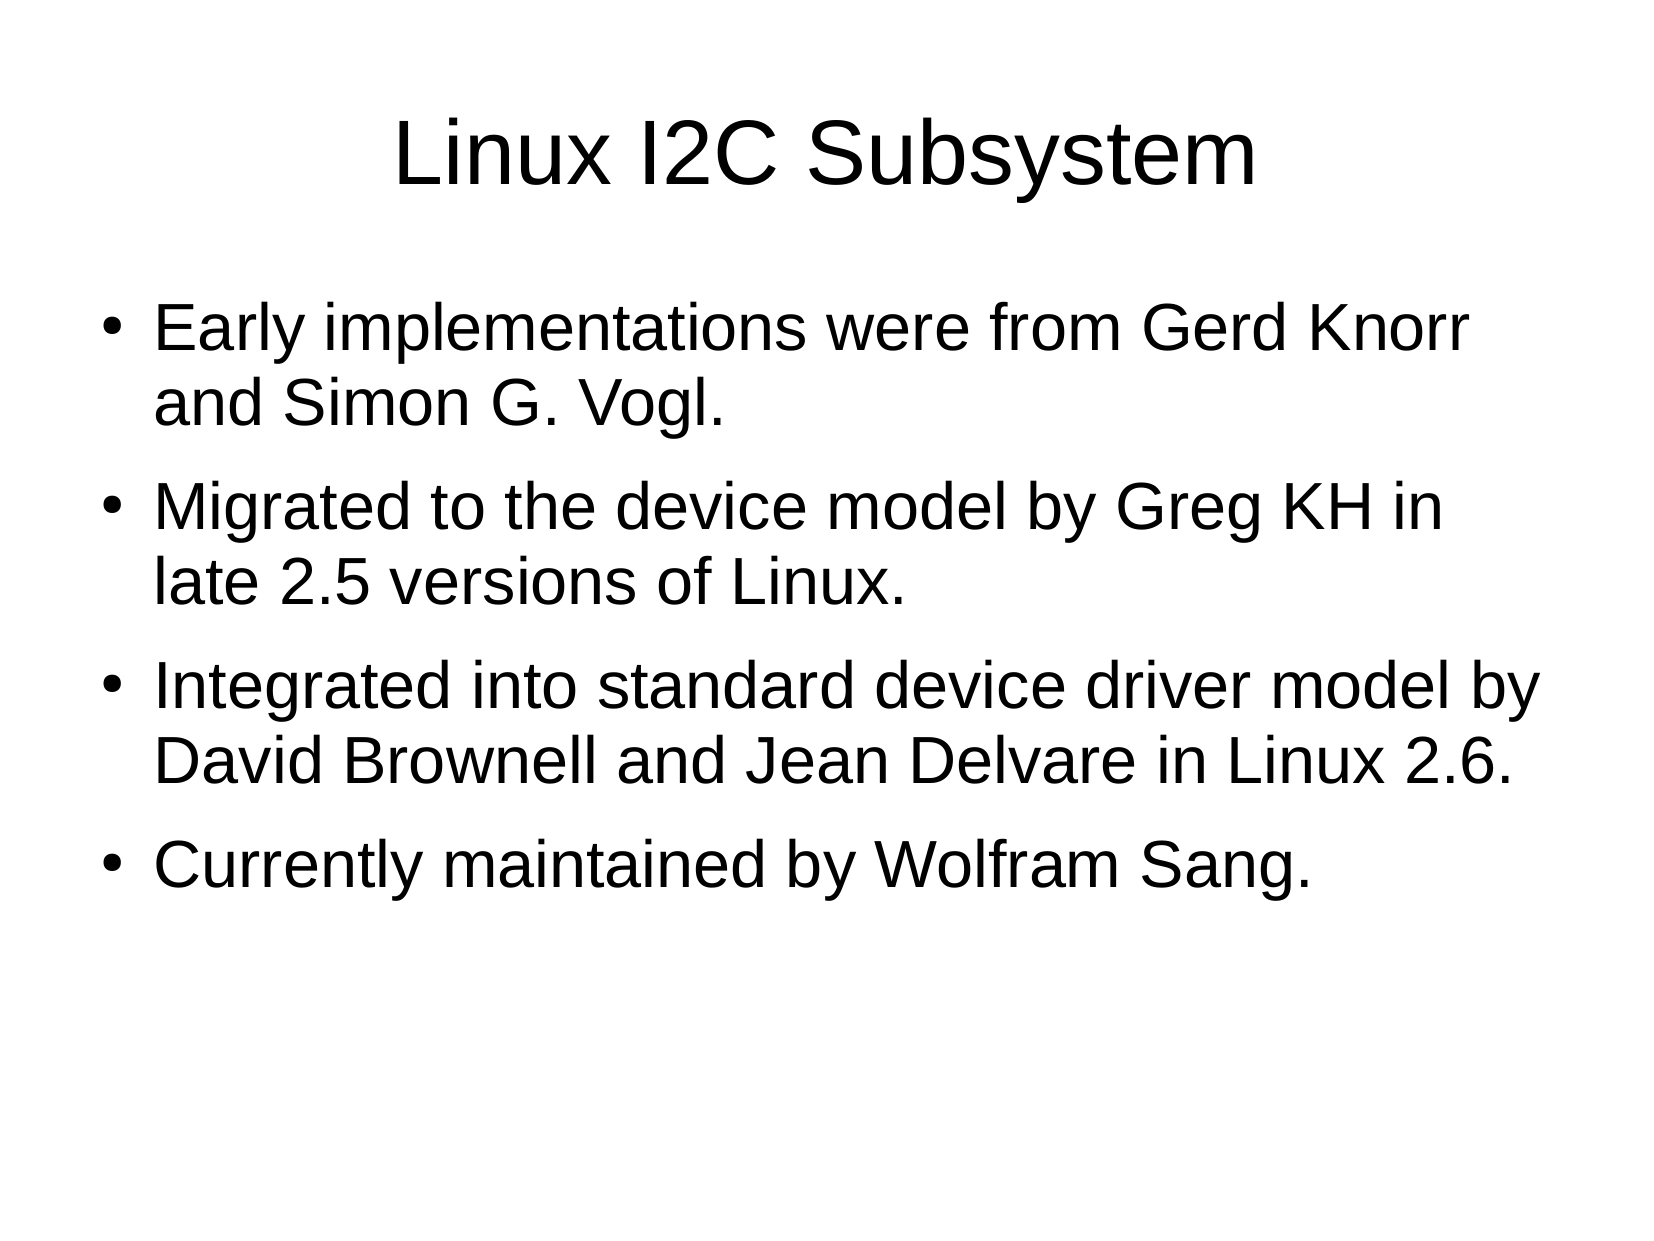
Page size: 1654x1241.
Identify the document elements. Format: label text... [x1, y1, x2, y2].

title Linux I2C Subsystem [82, 49, 1571, 257]
list Early implementations were from Gerd Knorr and Simon G. Vogl. Migrated to the device model by Greg KH in late 2.5 versions of Linux. Integrated into standard device driver model by David Brownell and Jean Delvare in Linux 2.6. Currently maintained by Wolfram Sang. [82, 290, 1571, 1010]
